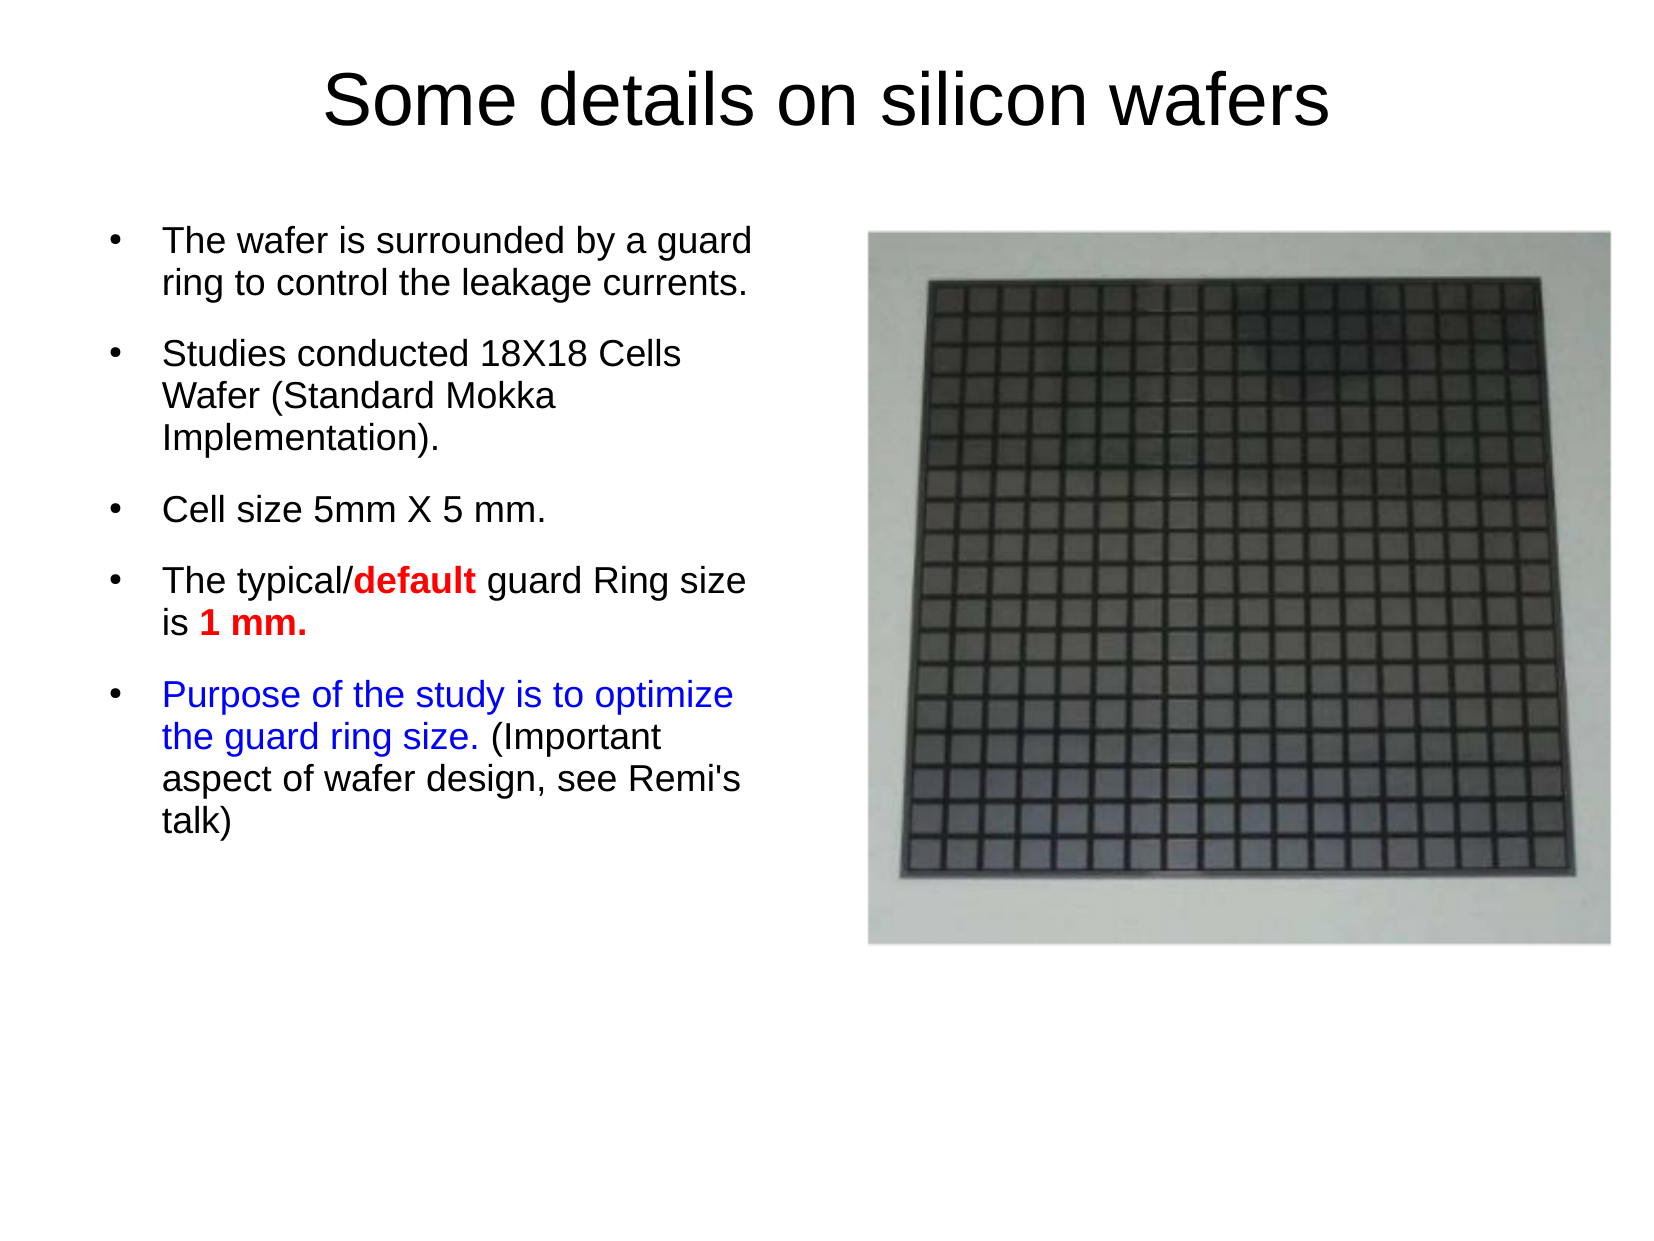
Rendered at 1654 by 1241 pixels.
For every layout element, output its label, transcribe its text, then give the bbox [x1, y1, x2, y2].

list The wafer is surrounded by a guard ring to control the leakage currents. Studies conducted 18X18 Cells Wafer (Standard Mokka Implementation). Cell size 5mm X 5 mm. The typical/default guard Ring size is 1 mm. Purpose of the study is to optimize the guard ring size. (Important aspect of wafer design, see Remi's talk) [91, 219, 763, 1024]
title Some details on silicon wafers [82, 0, 1571, 204]
picture [781, 183, 1651, 959]
